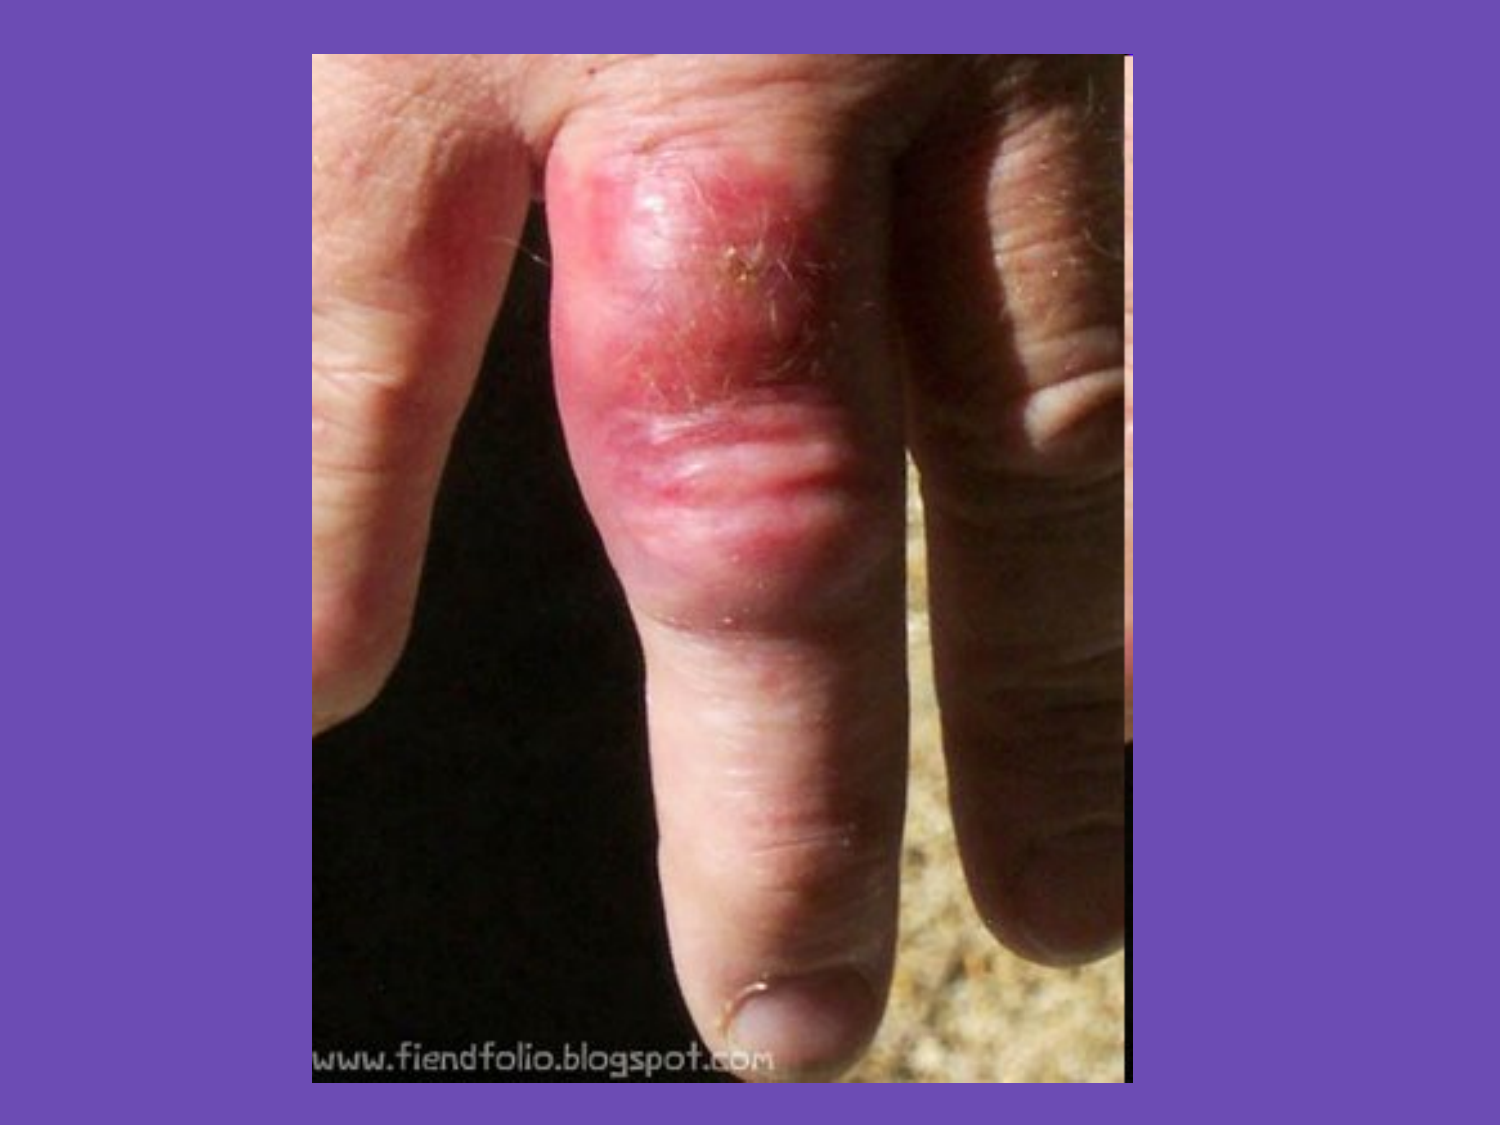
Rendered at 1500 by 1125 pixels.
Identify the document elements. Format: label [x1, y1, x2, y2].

picture [312, 54, 1133, 1083]
